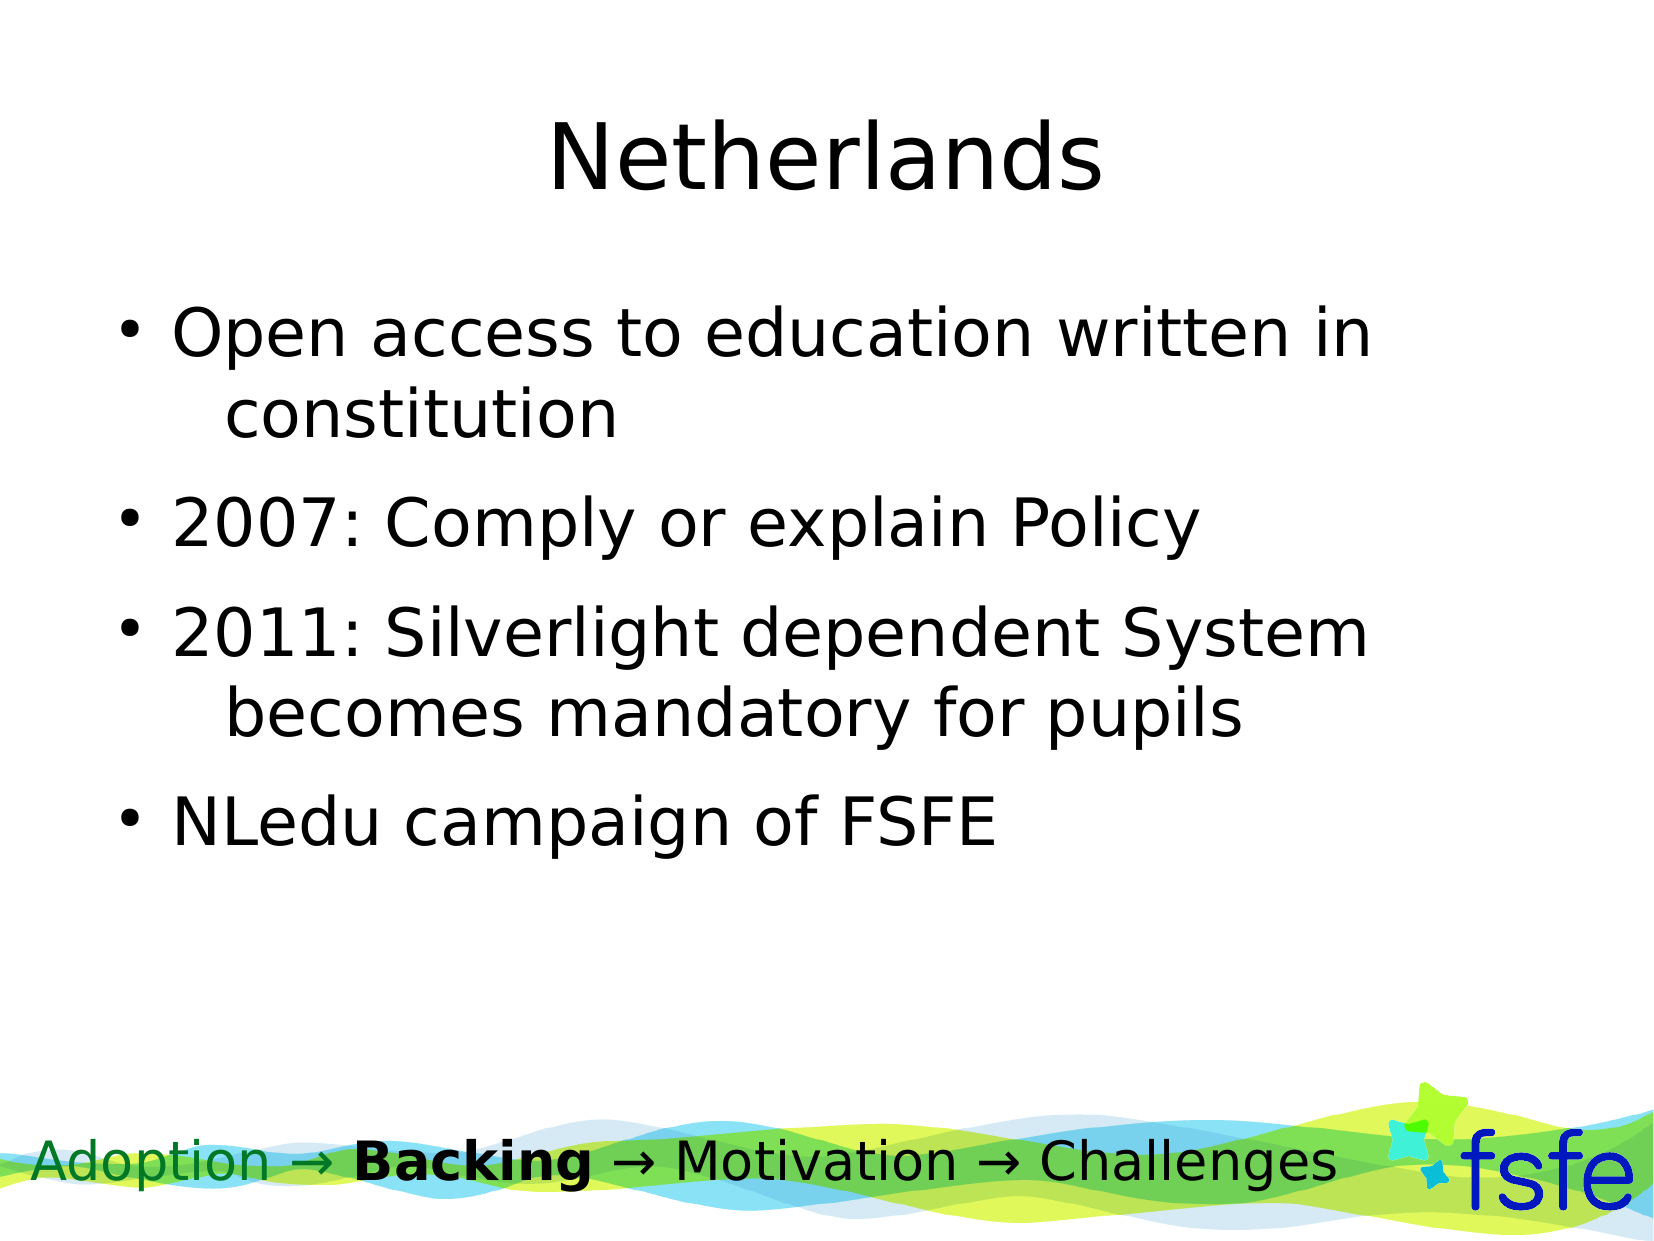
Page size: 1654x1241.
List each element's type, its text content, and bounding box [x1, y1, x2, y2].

list Open access to education written in constitution 2007: Comply or explain Policy 2011: Silverlight dependent System becomes mandatory for pupils NLedu campaign of FSFE [82, 290, 1571, 1010]
picture [0, 1081, 1654, 1241]
title Adoption → Backing → Motivation → Challenges [0, 1100, 1371, 1217]
title Netherlands [82, 49, 1571, 257]
